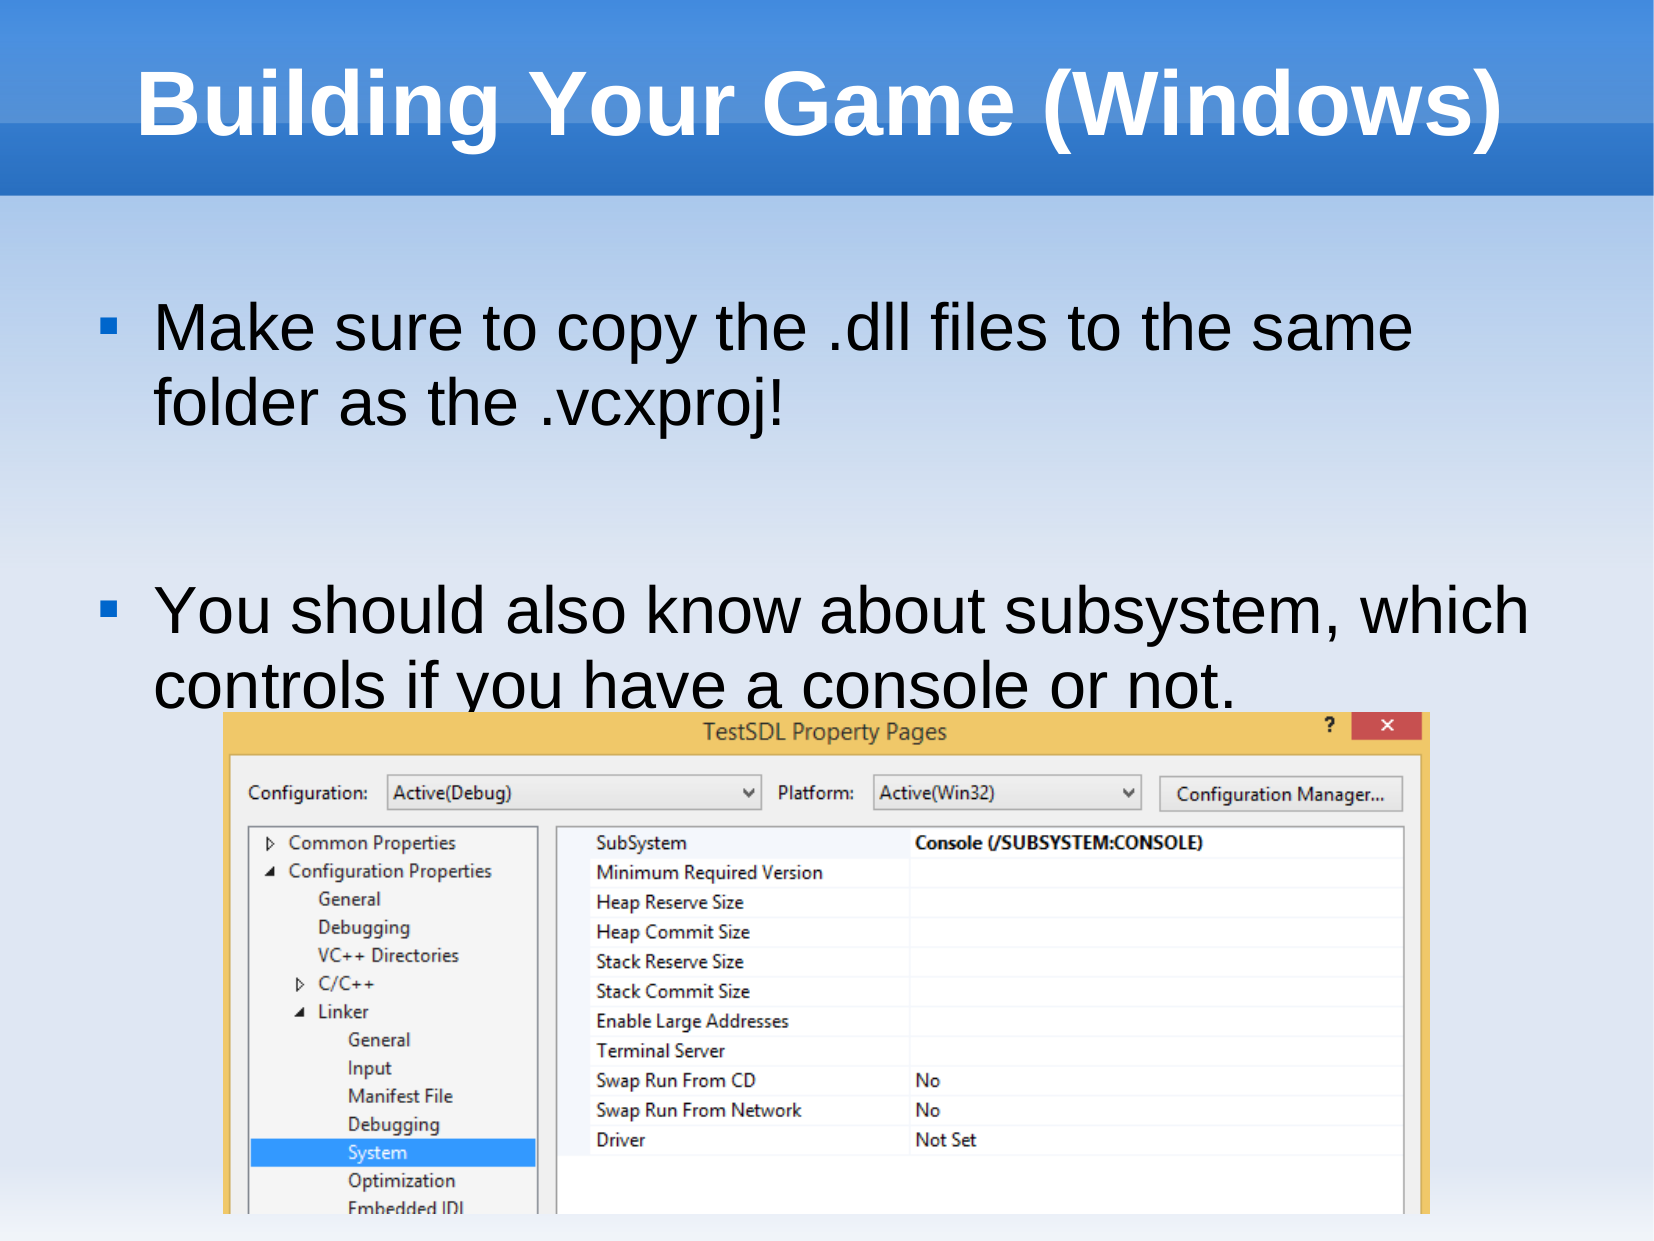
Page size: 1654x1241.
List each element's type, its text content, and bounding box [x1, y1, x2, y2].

list Make sure to copy the .dll files to the same folder as the .vcxproj! You should also know about subsystem, which controls if you have a console or not. [82, 290, 1571, 724]
picture [0, 0, 1654, 1241]
title Building Your Game (Windows) [76, 0, 1565, 208]
